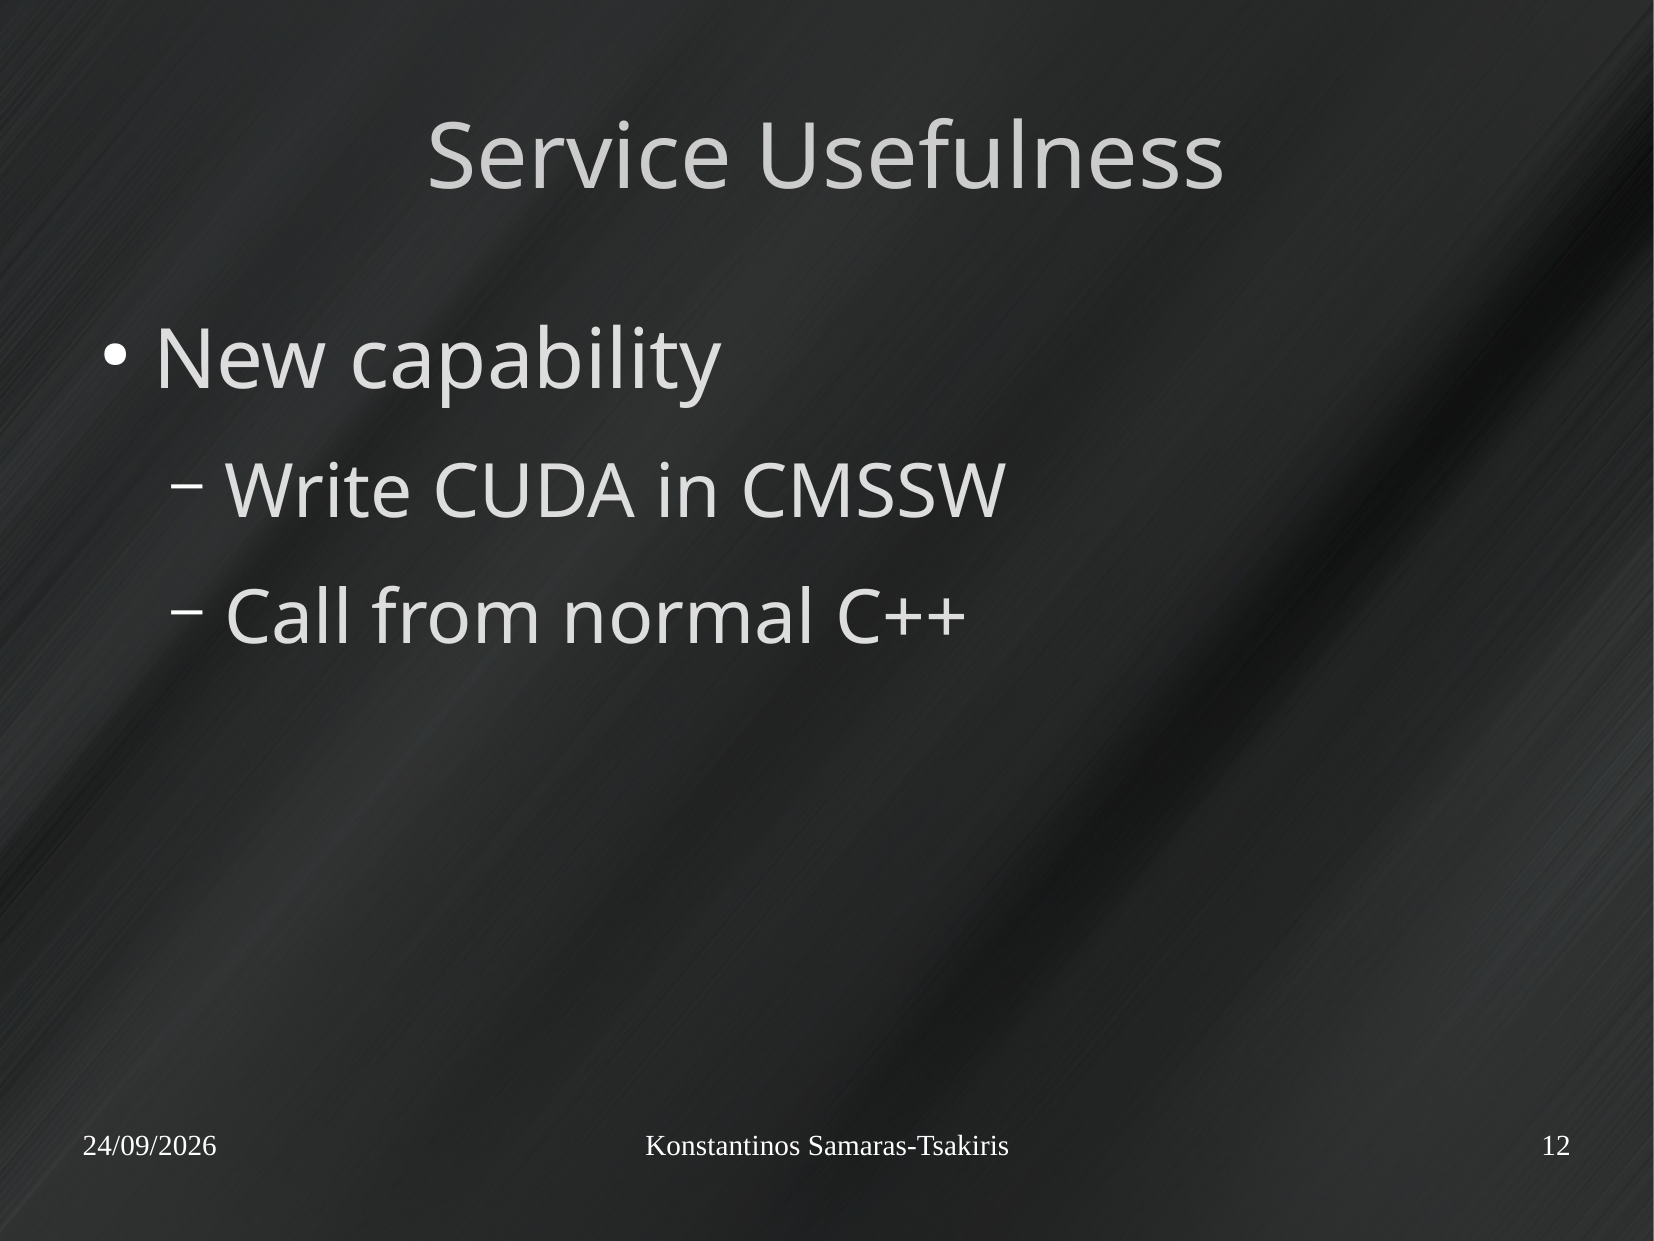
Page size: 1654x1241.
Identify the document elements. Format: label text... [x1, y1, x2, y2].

title Service Usefulness [82, 49, 1571, 257]
list New capability Write CUDA in CMSSW Call from normal C++ [82, 300, 1571, 1096]
picture [0, 0, 1654, 1241]
